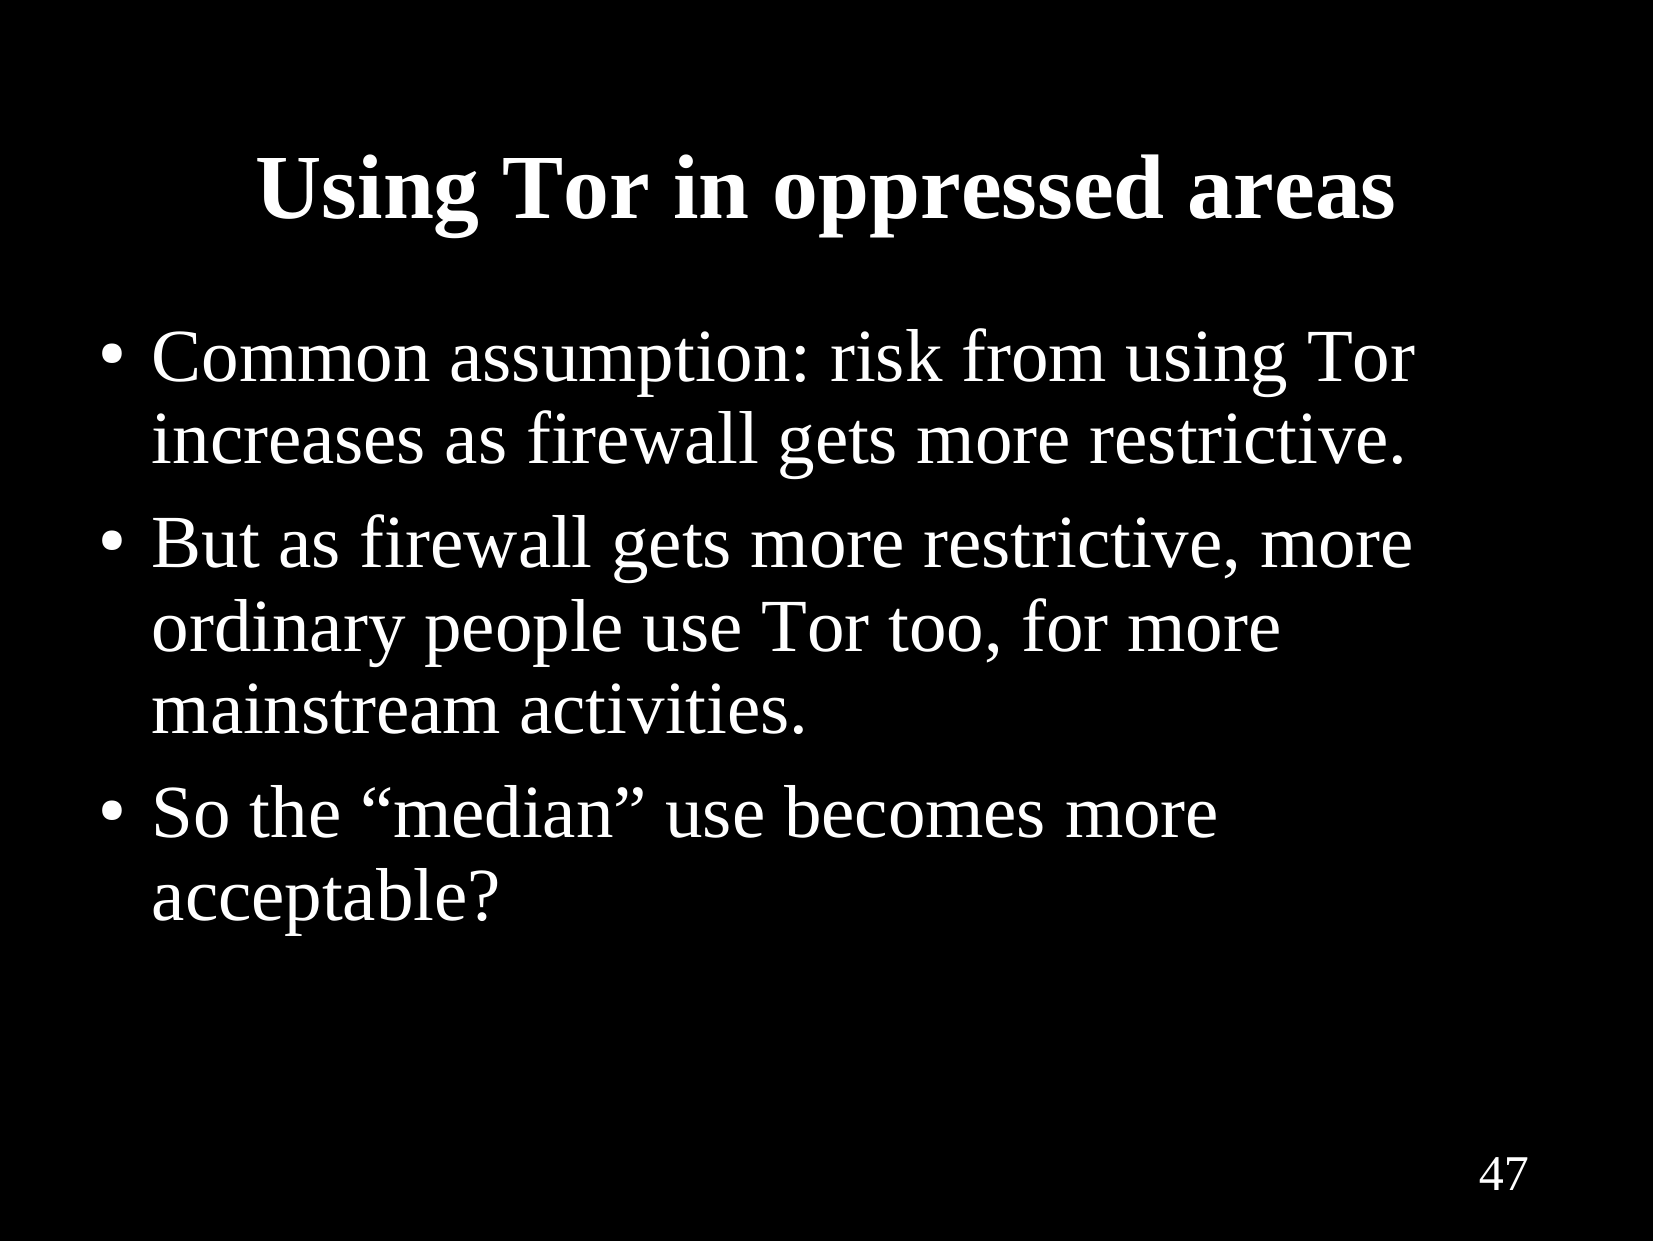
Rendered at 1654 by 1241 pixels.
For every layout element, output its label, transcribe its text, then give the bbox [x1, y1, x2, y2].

title Using Tor in oppressed areas [121, 92, 1533, 284]
list Common assumption: risk from using Tor increases as firewall gets more restrictive. But as firewall gets more restrictive, more ordinary people use Tor too, for more mainstream activities. So the “median” use becomes more acceptable? [81, 314, 1572, 1104]
